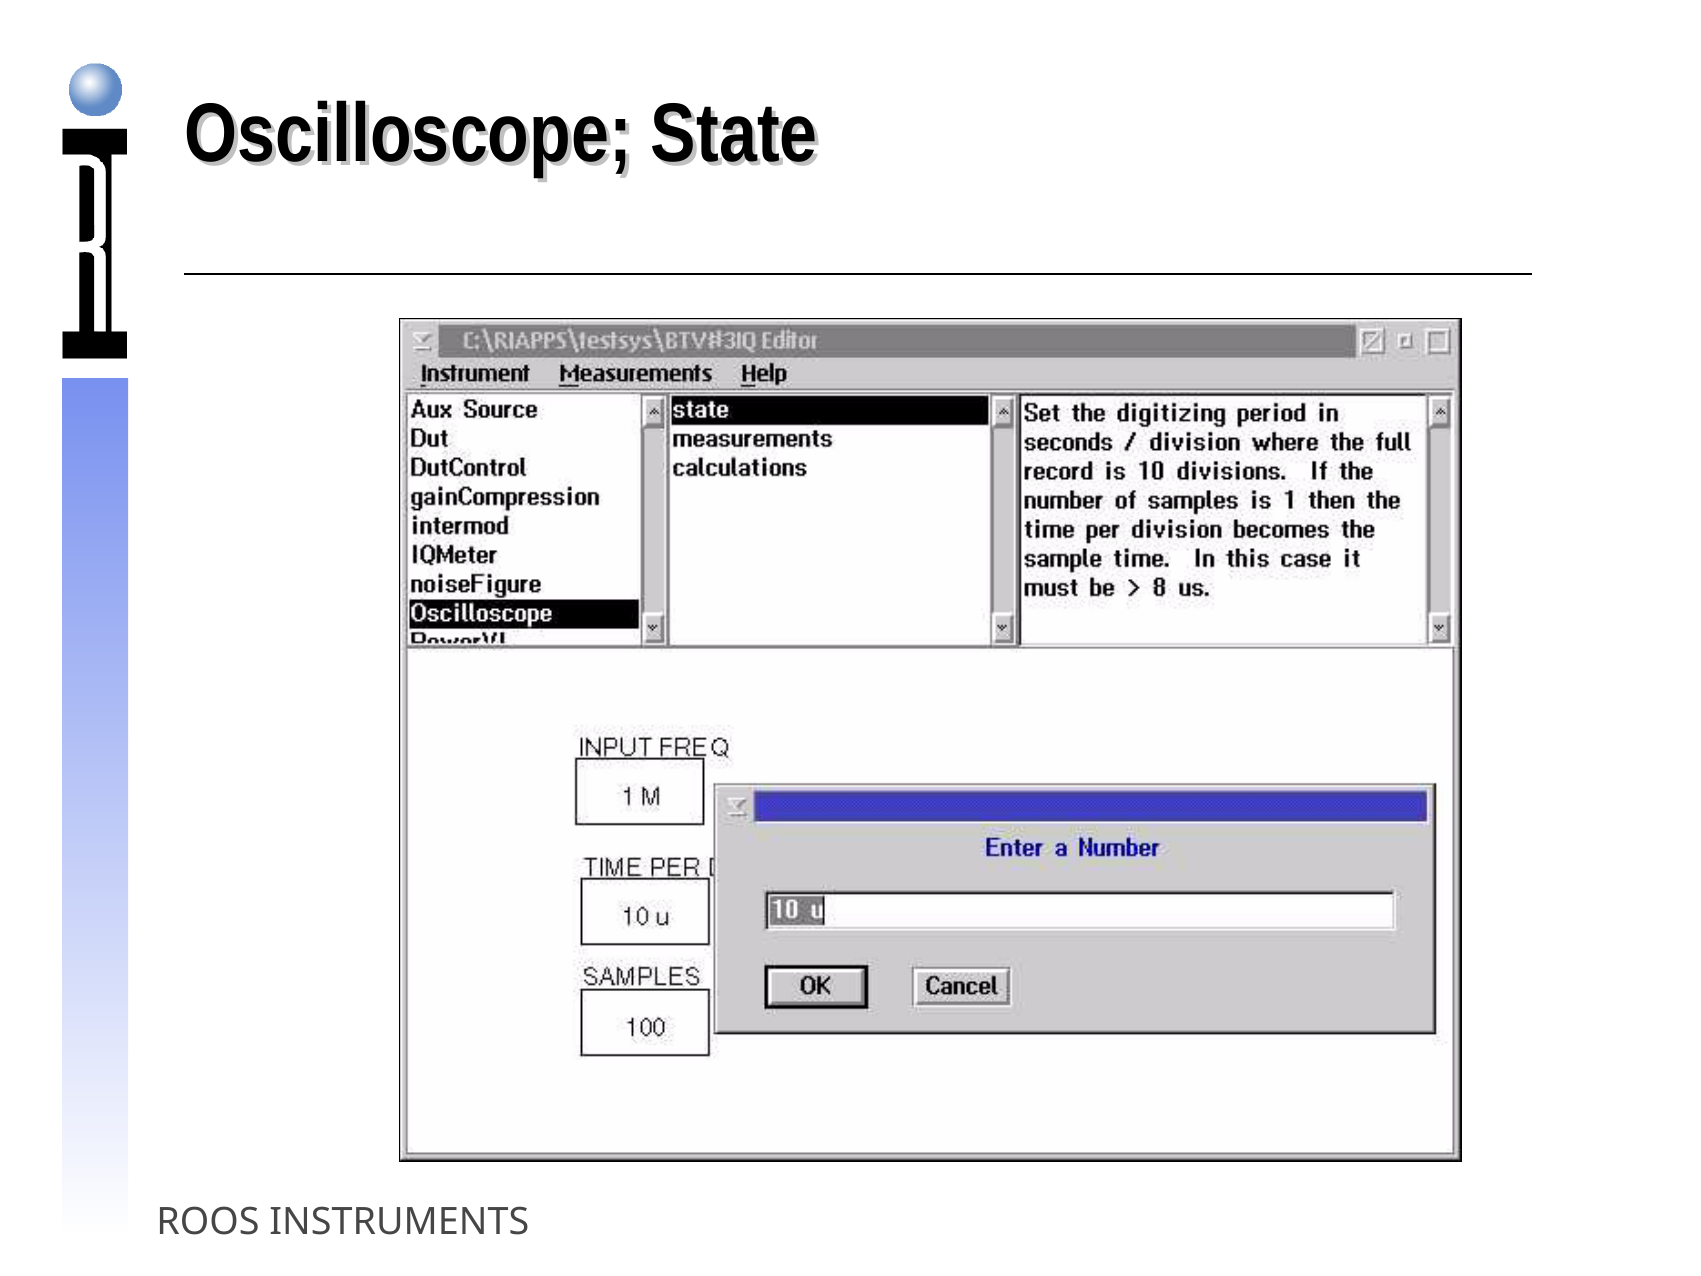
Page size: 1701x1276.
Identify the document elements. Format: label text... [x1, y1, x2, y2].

text_box Oscilloscope; State [184, 92, 1539, 268]
picture [399, 318, 1462, 1162]
